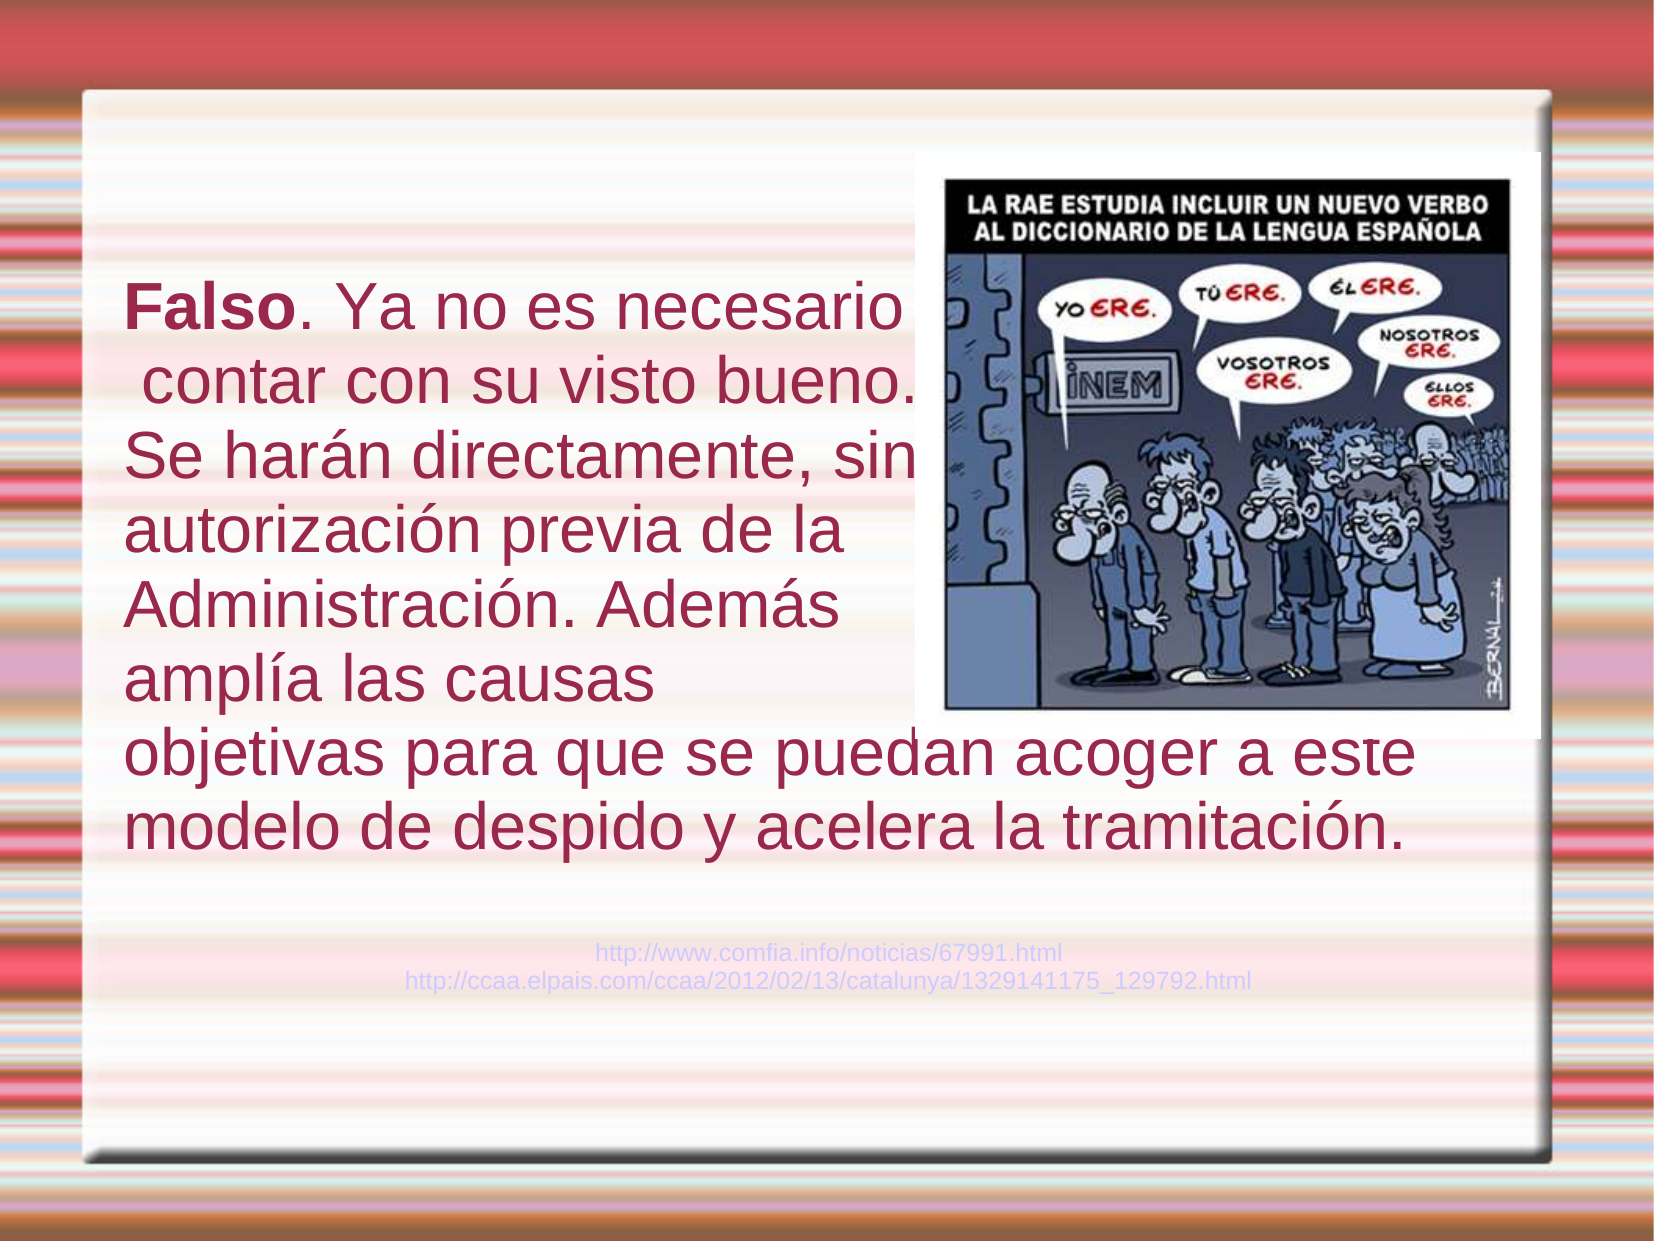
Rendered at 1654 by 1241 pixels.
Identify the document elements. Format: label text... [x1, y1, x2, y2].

text_box Falso. Ya no es necesario contar con su visto bueno. Se harán directamente, sin autorización previa de la Administración. Además amplía las causas objetivas para que se puedan acoger a este modelo de despido y acelera la tramitación. http://www.comfia.info/noticias/67991.html http://ccaa.elpais.com/ccaa/2012/02/13/catalunya/1329141175_129792.html [123, 265, 1536, 1023]
picture [0, 0, 1654, 1241]
